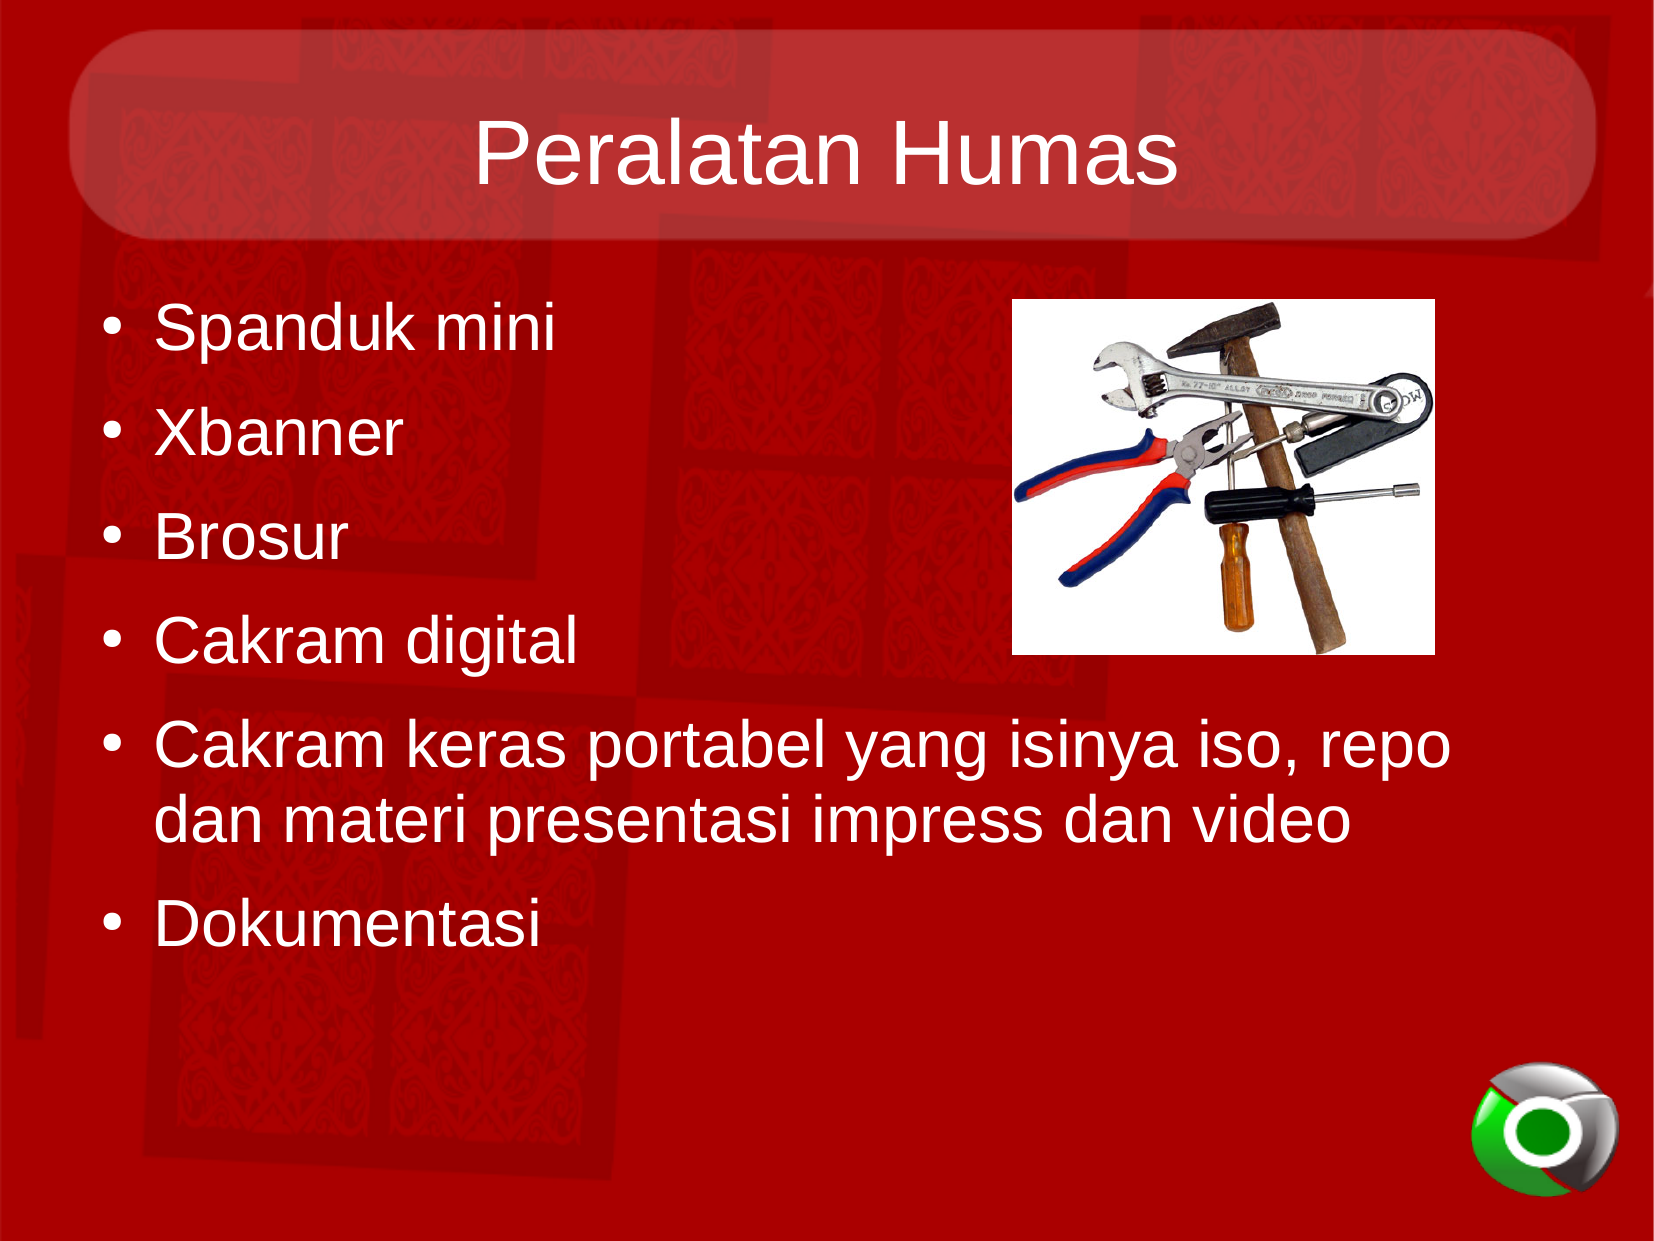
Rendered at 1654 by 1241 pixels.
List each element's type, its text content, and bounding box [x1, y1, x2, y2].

title Peralatan Humas [82, 49, 1571, 257]
picture [0, 0, 1654, 1241]
list Spanduk mini Xbanner Brosur Cakram digital Cakram keras portabel yang isinya iso, repo dan materi presentasi impress dan video Dokumentasi [82, 290, 1571, 1109]
